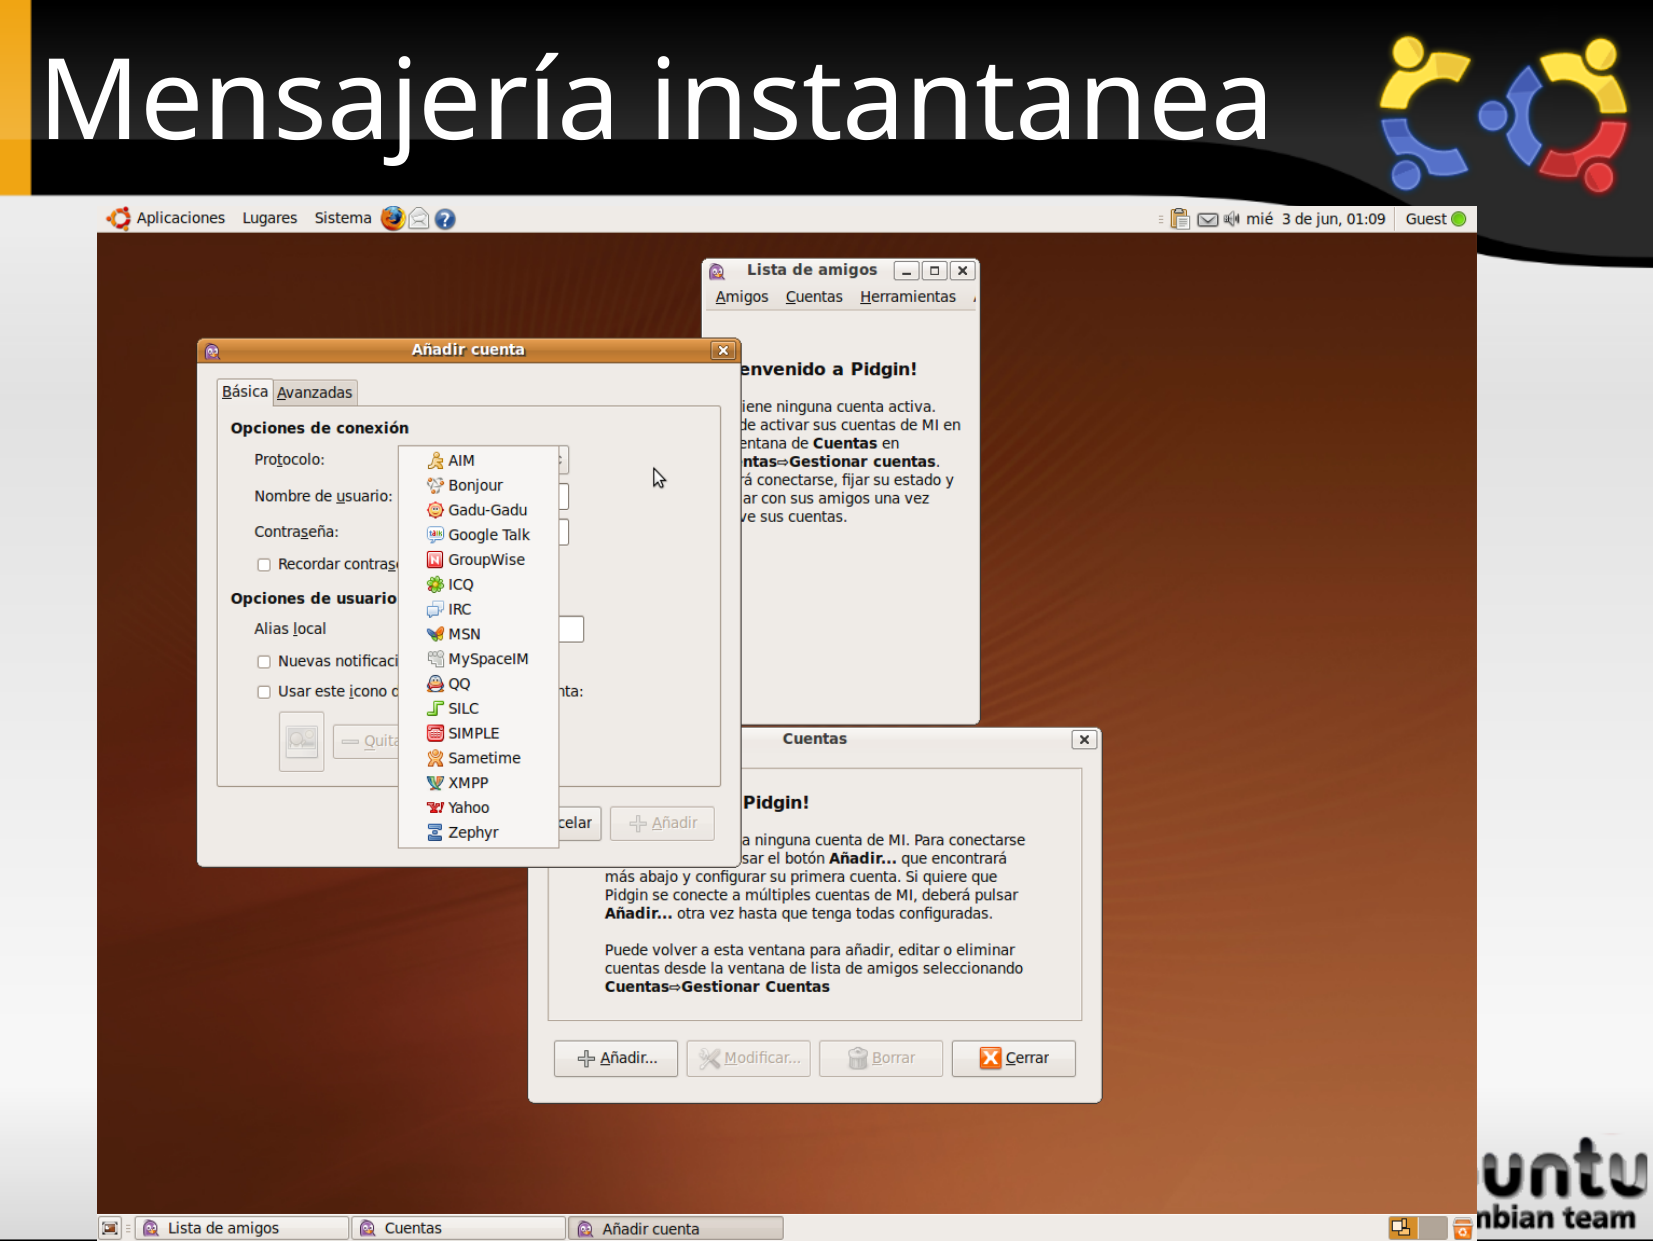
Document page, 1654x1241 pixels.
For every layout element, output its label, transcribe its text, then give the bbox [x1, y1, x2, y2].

text_box Mensajería instantanea [23, 11, 1530, 160]
picture [0, 0, 1653, 1241]
